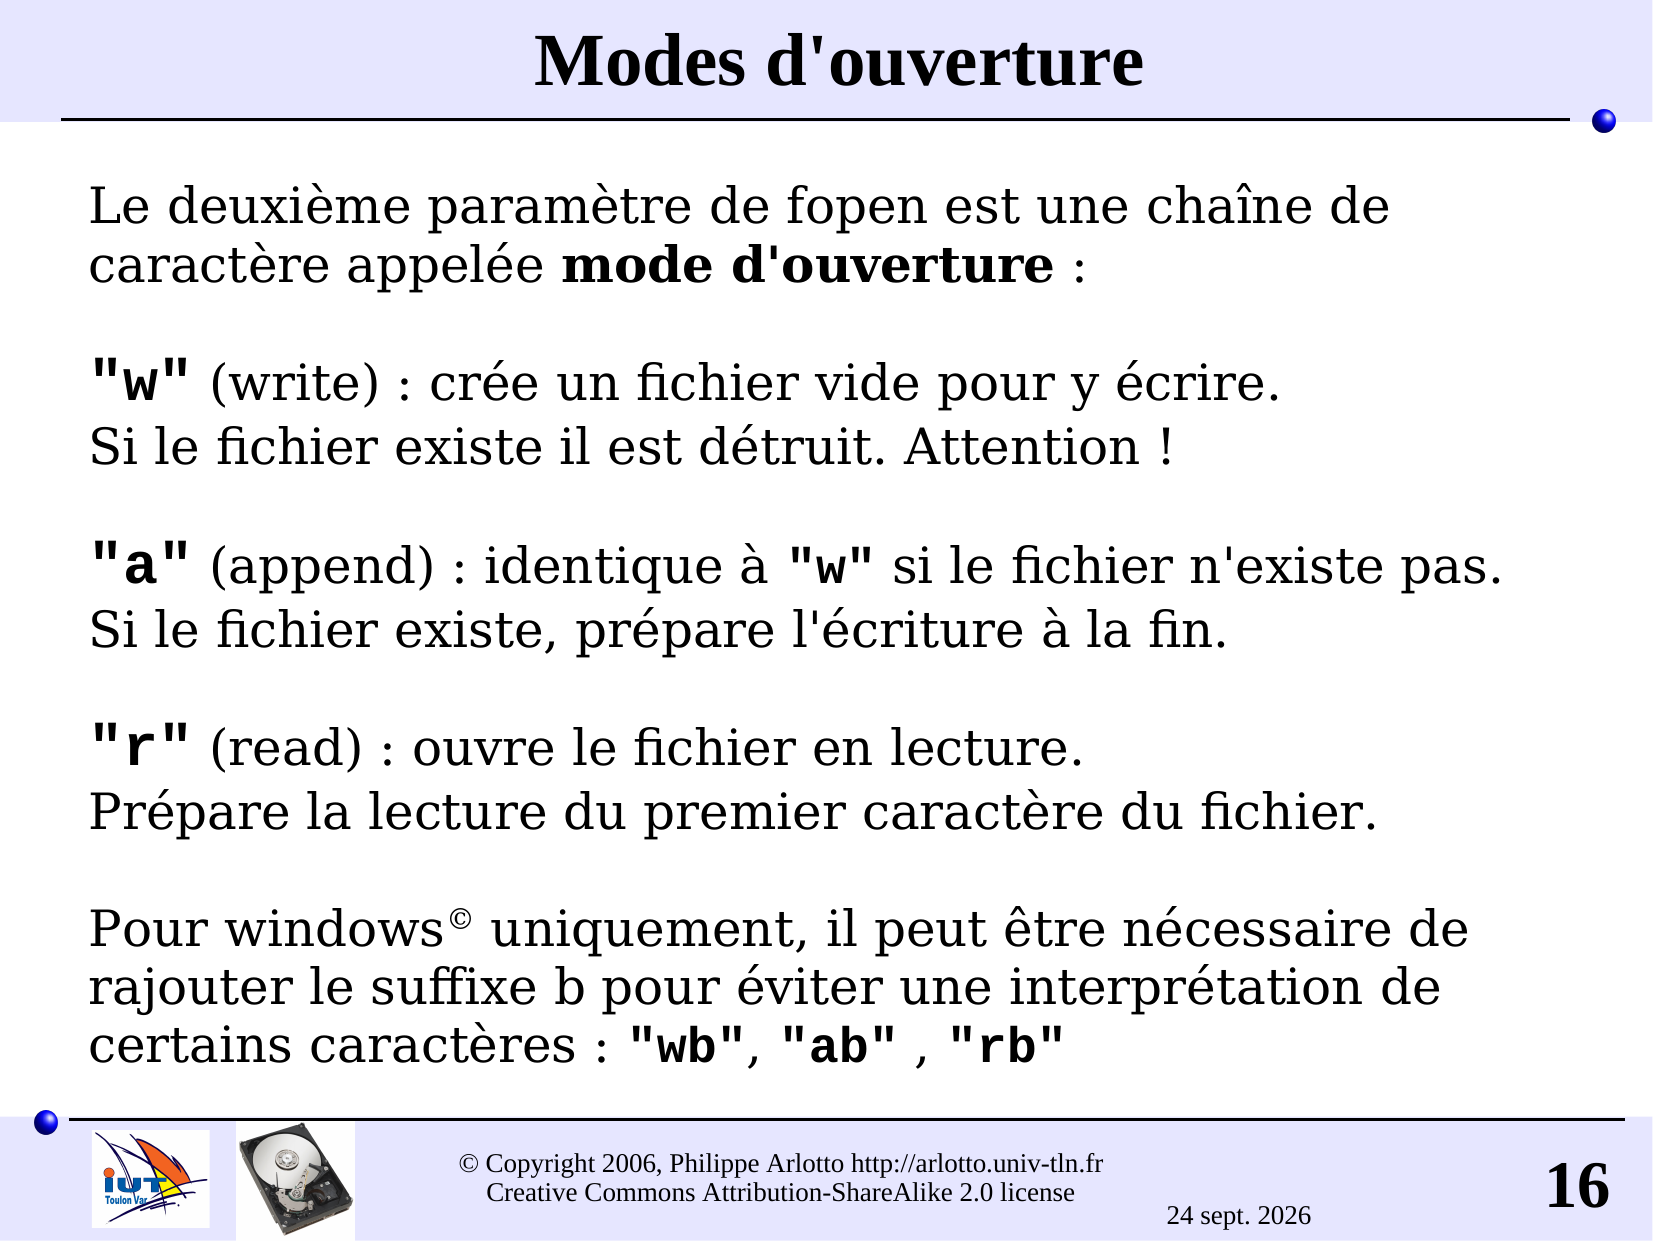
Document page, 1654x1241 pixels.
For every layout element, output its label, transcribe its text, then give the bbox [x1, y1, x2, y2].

picture [236, 1139, 355, 1241]
text_box Le deuxième paramètre de fopen est une chaîne de caractère appelée mode d'ouverture : "w" (write) : crée un fichier vide pour y écrire. Si le fichier existe il est détruit. Attention ! "a" (append) : identique à "w" si le fichier n'existe pas. Si le fichier existe, prépare l'écriture à la fin. "r" (read) : ouvre le fichier en lecture. Prépare la lecture du premier caractère du fichier. Pour windows© uniquement, il peut être nécessaire de rajouter le suffixe b pour éviter une interprétation de certains caractères : "wb", "ab" , "rb" [88, 177, 1507, 1139]
title Modes d'ouverture [95, 14, 1585, 107]
